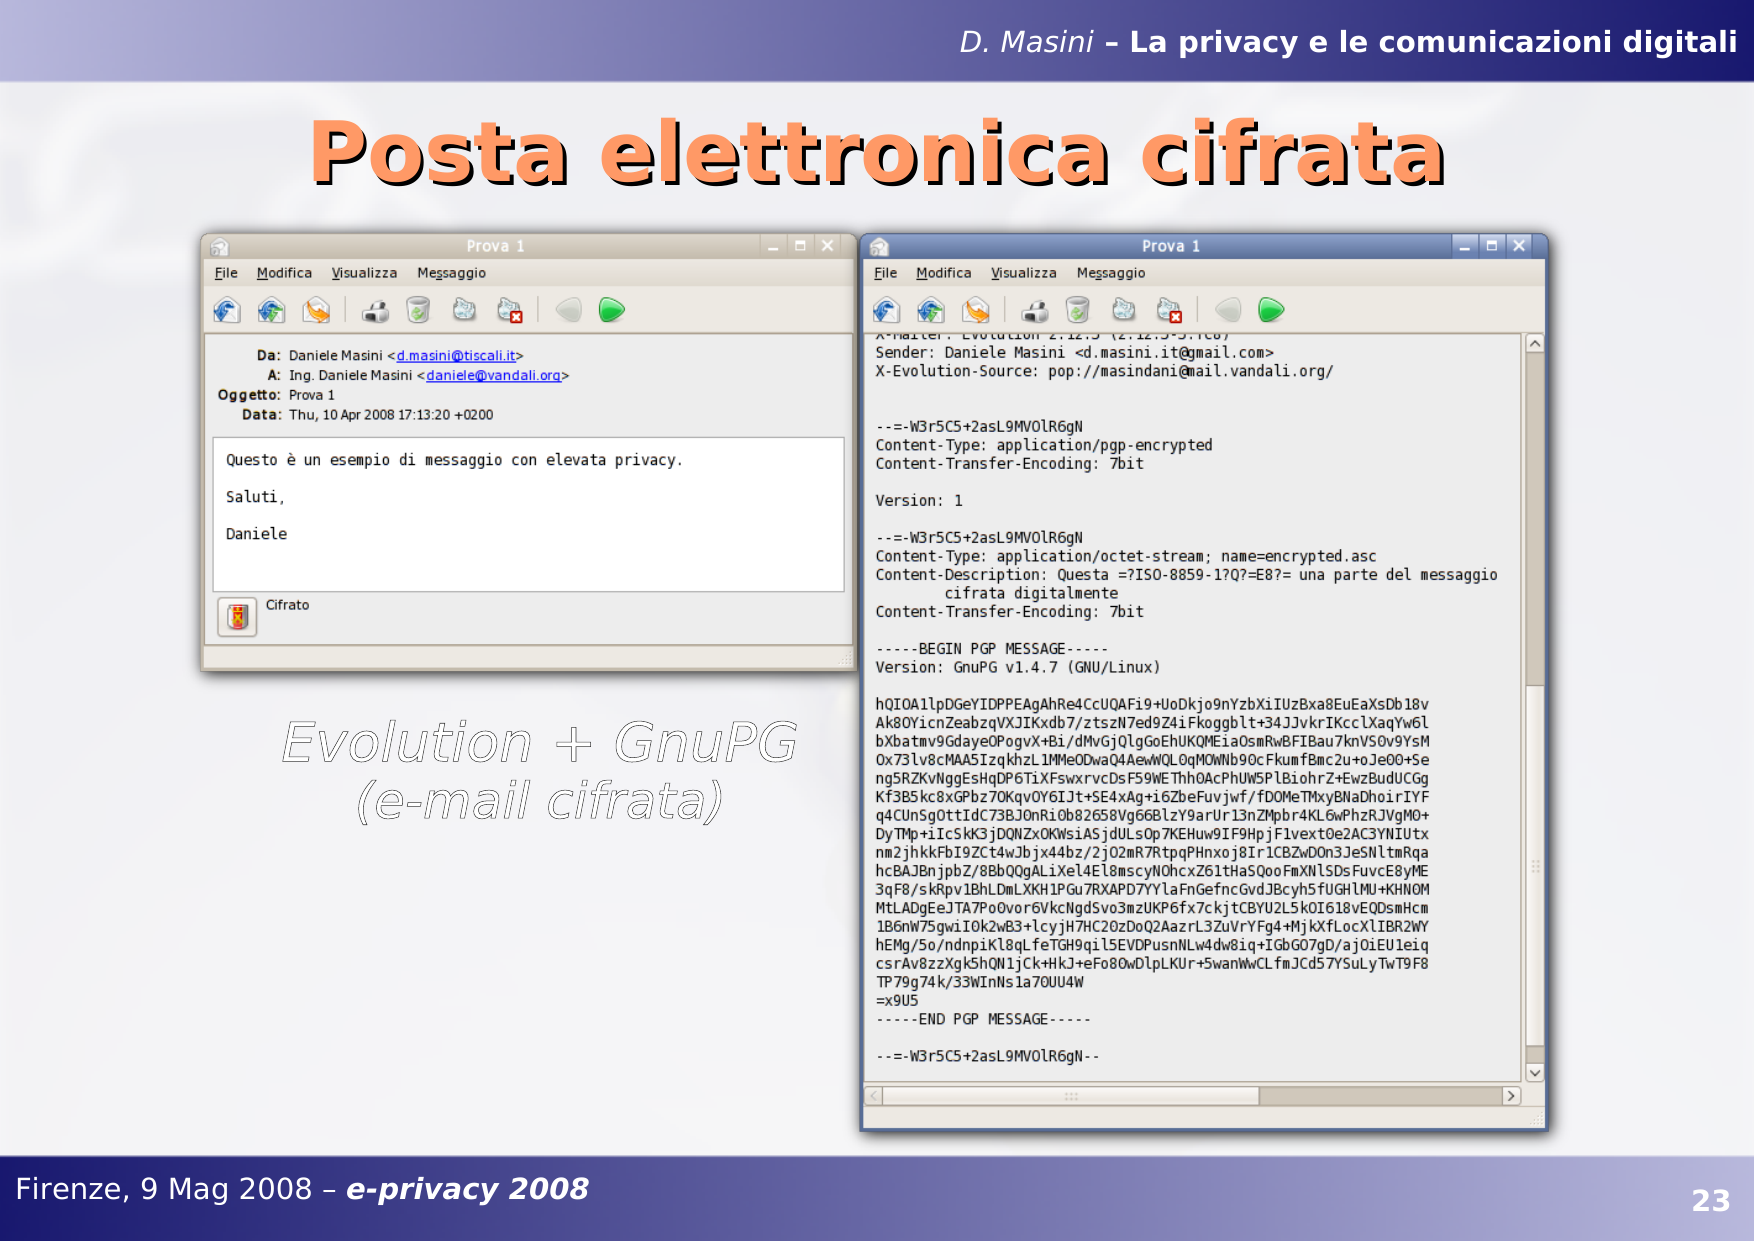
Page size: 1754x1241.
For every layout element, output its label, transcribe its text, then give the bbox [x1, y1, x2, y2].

title Posta elettronica cifrata [87, 49, 1667, 257]
picture [0, 0, 1754, 1241]
text_box Evolution + GnuPG (e-mail cifrata) [281, 712, 801, 832]
